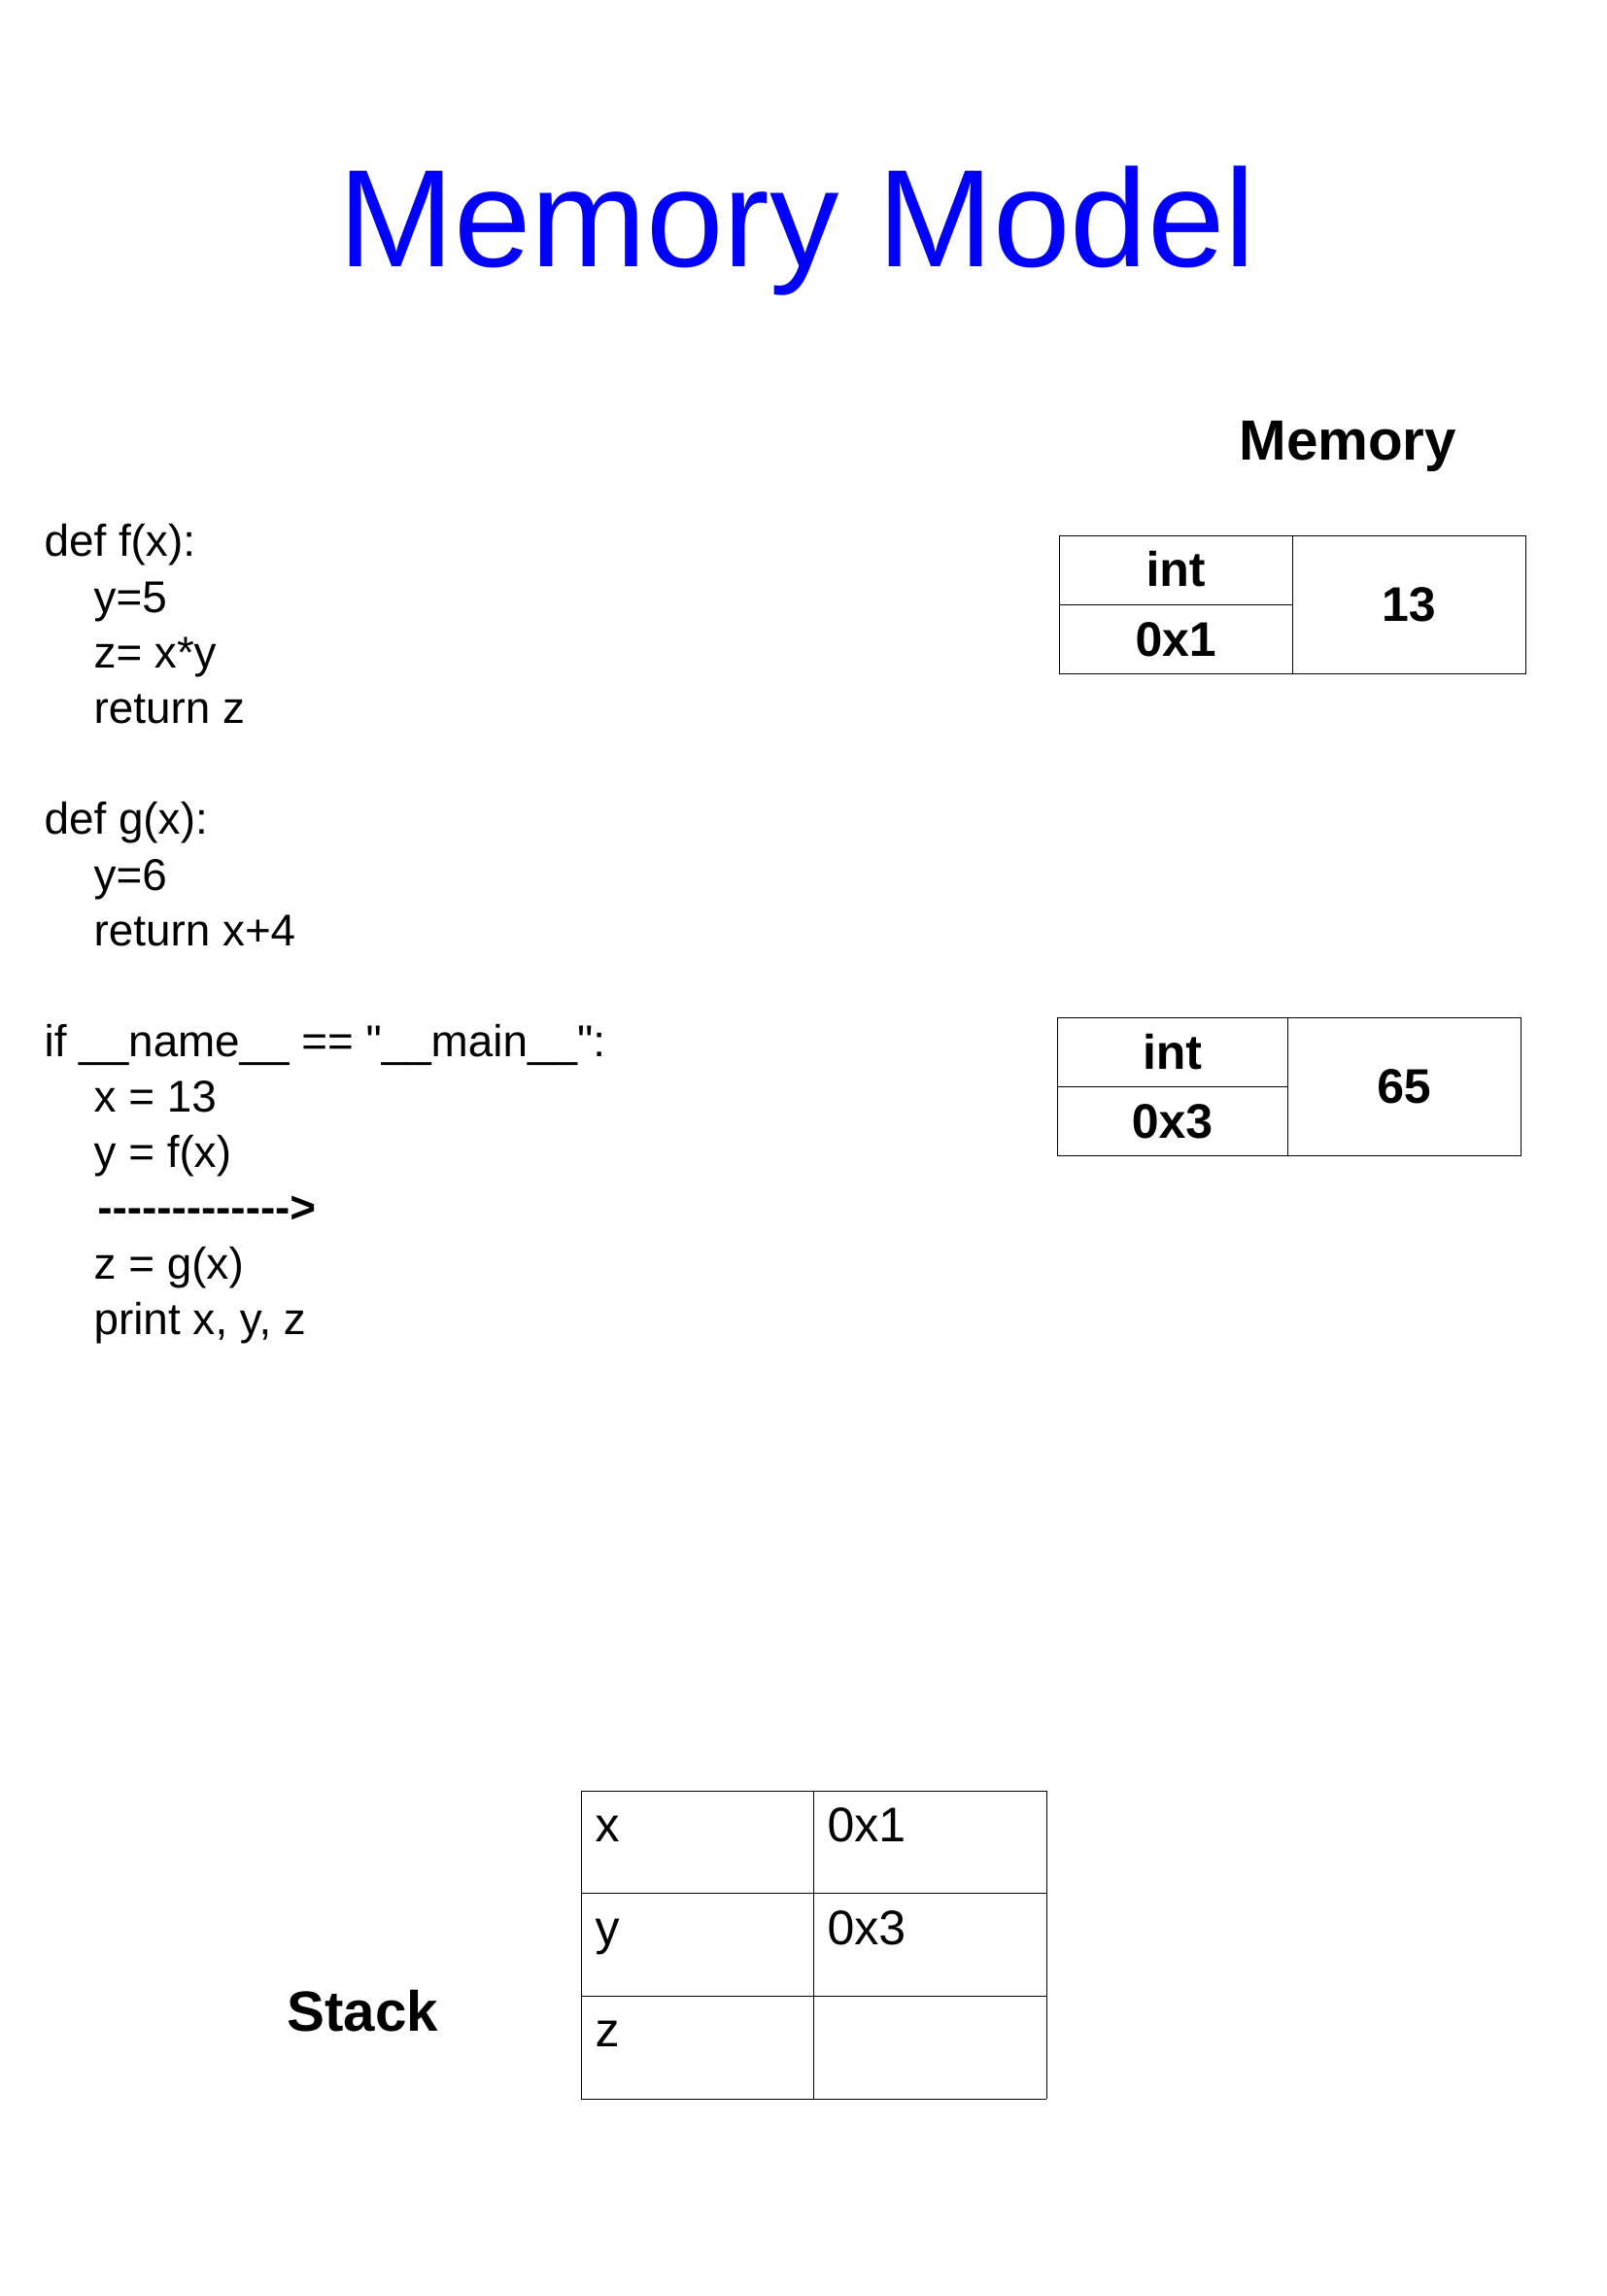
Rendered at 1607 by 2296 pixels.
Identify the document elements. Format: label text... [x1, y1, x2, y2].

title Memory Model [74, 108, 1521, 328]
table_header x [582, 1792, 813, 1893]
list def f(x): y=5 z= x*y return z def g(x): y=6 return x+4 if __name__ == "__main__": x = 13 y = f(x) -------------> z = g(x) print x, y, z [28, 516, 632, 1345]
table_header int [1060, 536, 1292, 604]
table_cell z [582, 1997, 813, 2099]
table_cell 0x1 [1060, 605, 1292, 673]
list Stack [218, 1979, 488, 2066]
table_cell 0x3 [814, 1894, 1046, 1996]
table_header 65 [1288, 1018, 1521, 1155]
table_header int [1058, 1018, 1287, 1086]
table_cell y [582, 1894, 813, 1996]
list Memory [1170, 408, 1525, 488]
table_cell [814, 1997, 1046, 2099]
table_header 0x1 [814, 1792, 1046, 1893]
table_cell 0x3 [1058, 1087, 1287, 1155]
table_header 13 [1293, 536, 1525, 673]
